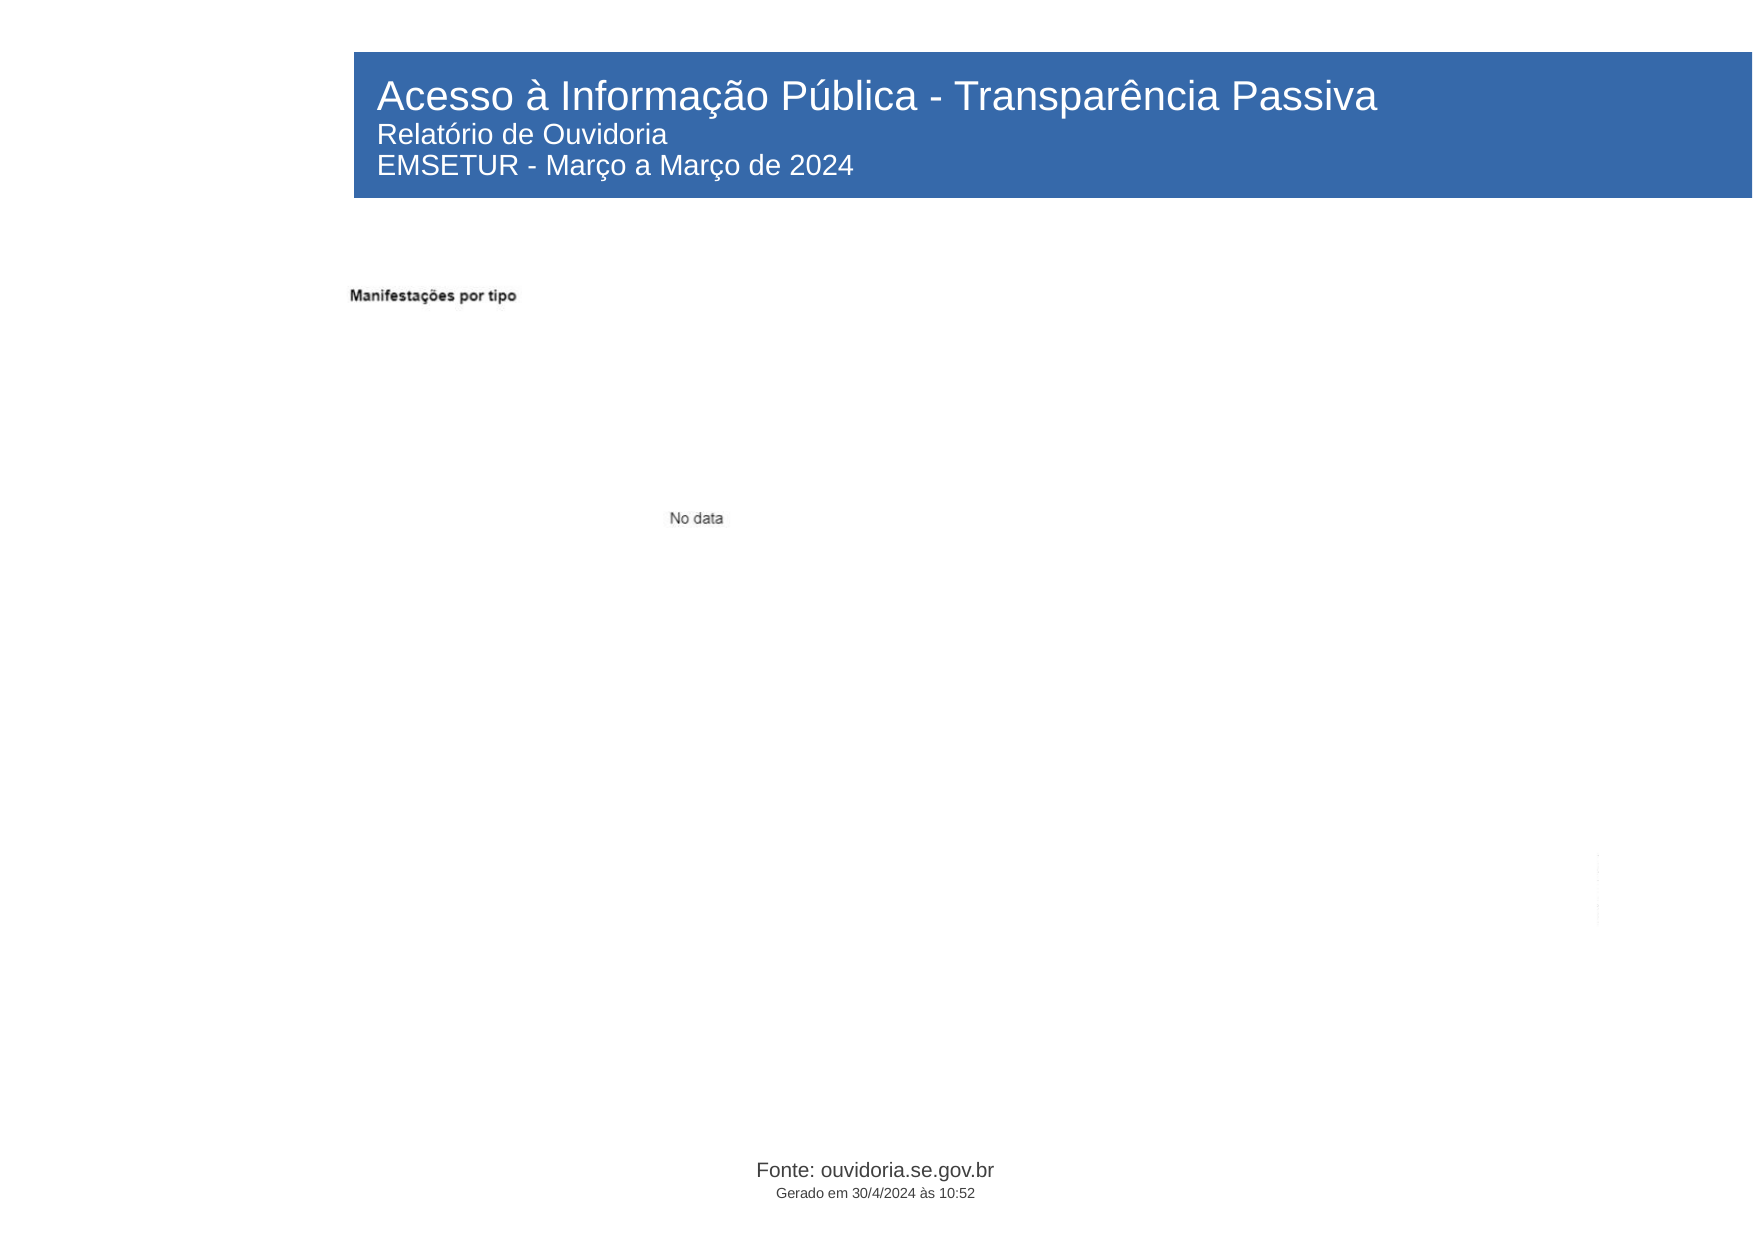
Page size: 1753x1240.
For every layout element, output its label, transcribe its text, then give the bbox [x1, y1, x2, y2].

text_box [155, 211, 1599, 1028]
text_box Fonte: ouvidoria.se.gov.br Gerado em 30/4/2024 às 10:52 [756, 1158, 1023, 1208]
text_box Acesso à Informação Pública - Transparência Passiva Relatório de Ouvidoria EMSETUR - Março a Março de 2024 [376, 72, 1403, 186]
text_box [354, 52, 1752, 198]
